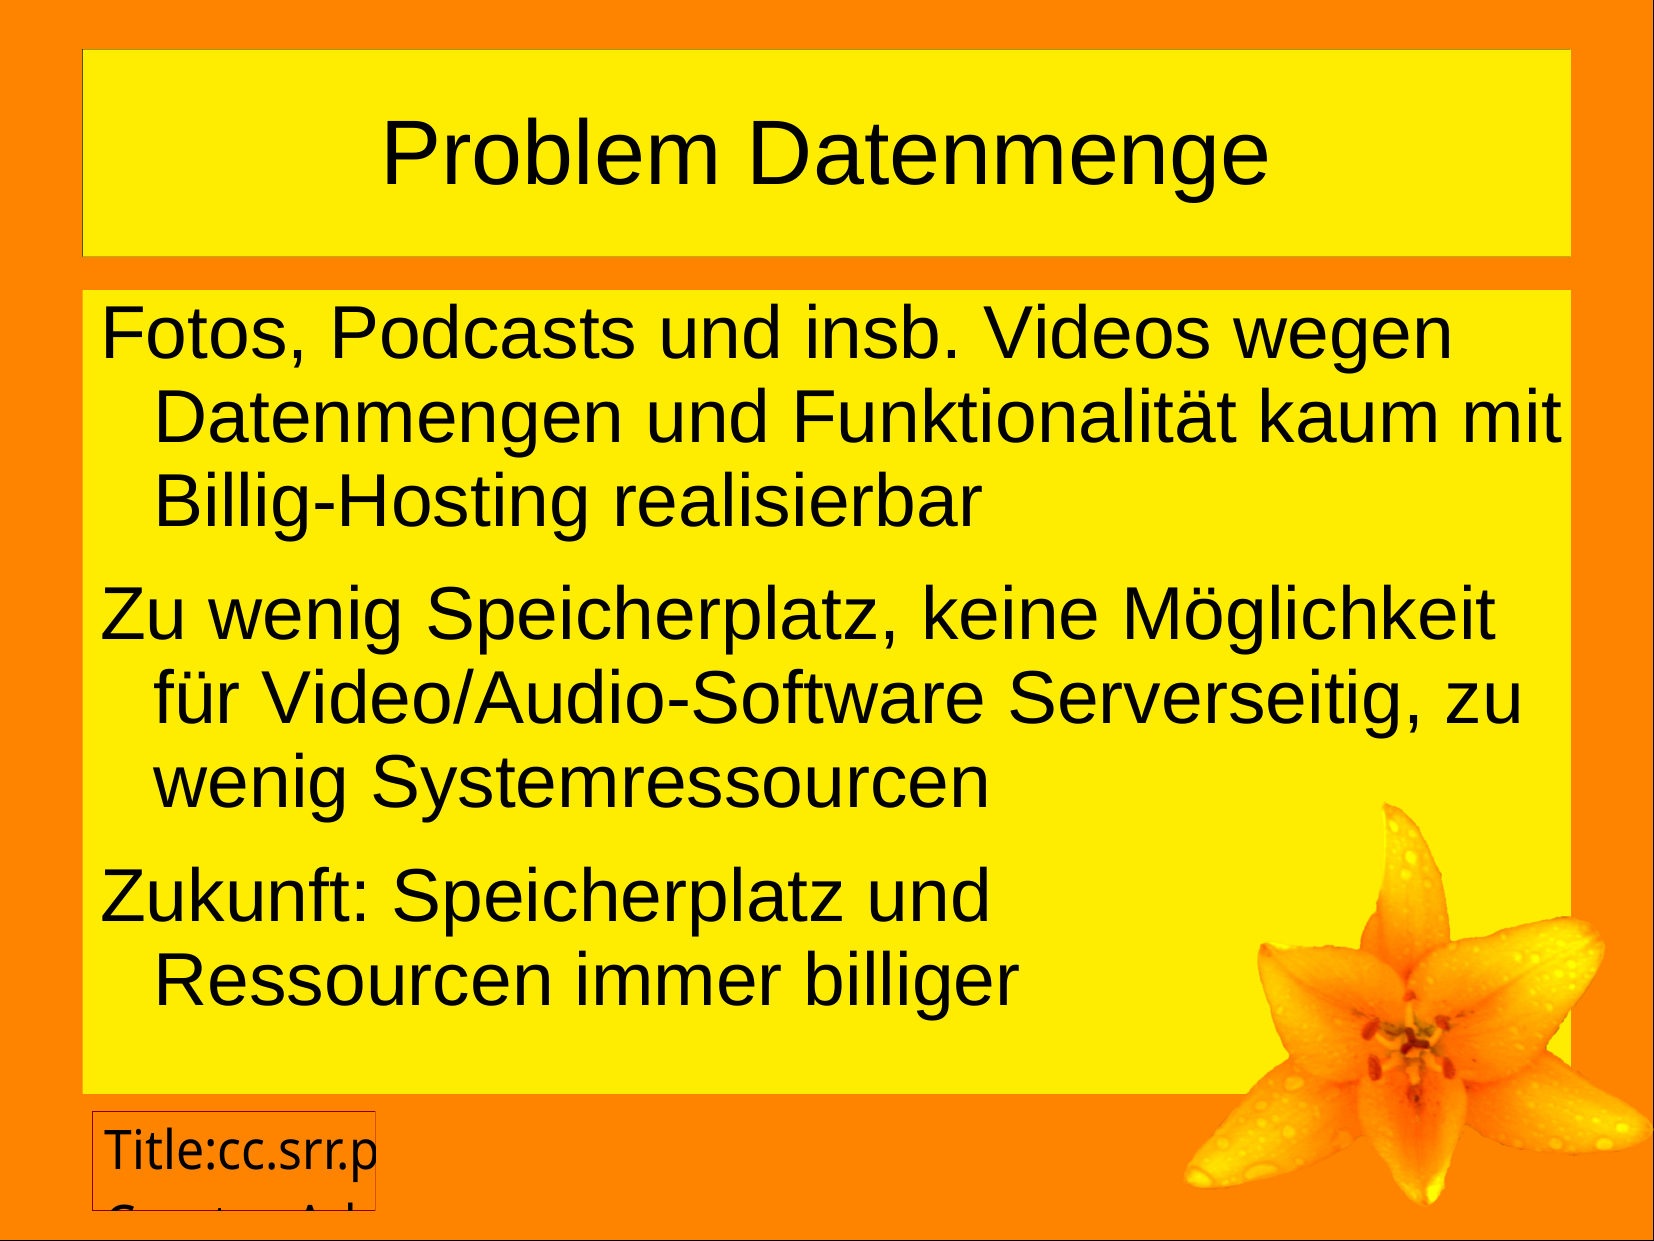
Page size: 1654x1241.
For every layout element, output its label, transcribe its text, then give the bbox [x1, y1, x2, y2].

title Problem Datenmenge [82, 49, 1571, 257]
list Fotos, Podcasts und insb. Videos wegen Datenmengen und Funktionalität kaum mit Billig-Hosting realisierbar Zu wenig Speicherplatz, keine Möglichkeit für Video/Audio-Software Serverseitig, zu wenig Systemressourcen Zukunft: Speicherplatz und Ressourcen immer billiger [82, 290, 1571, 1094]
picture [88, 1108, 376, 1211]
picture [1181, 767, 1654, 1241]
text_box [0, 0, 1654, 1241]
